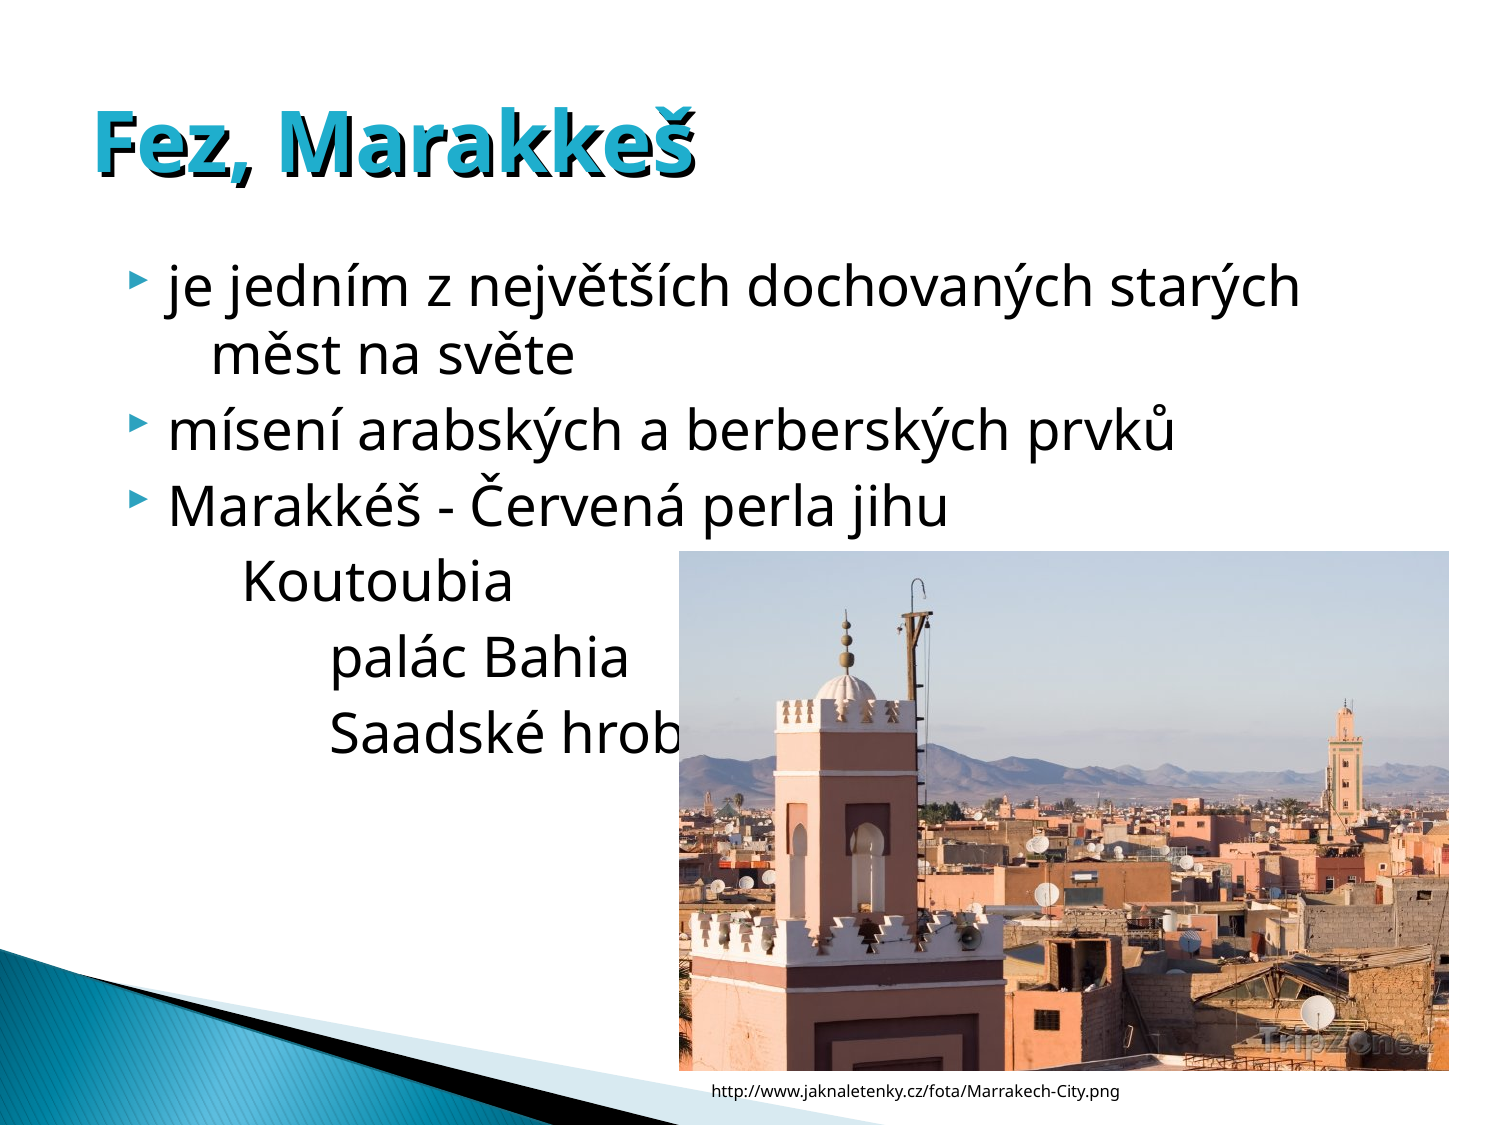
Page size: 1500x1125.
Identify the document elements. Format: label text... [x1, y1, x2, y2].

picture [679, 551, 1449, 1071]
title Fez, Marakkeš [75, 45, 1426, 233]
list je jedním z největších dochovaných starých měst na světe mísení arabských a berberských prvků Marakkéš - Červená perla jihu Koutoubia palác Bahia Saadské hrobky [75, 243, 1426, 986]
text_box http://www.jaknaletenky.cz/fota/Marrakech-City.png [696, 1074, 1446, 1109]
